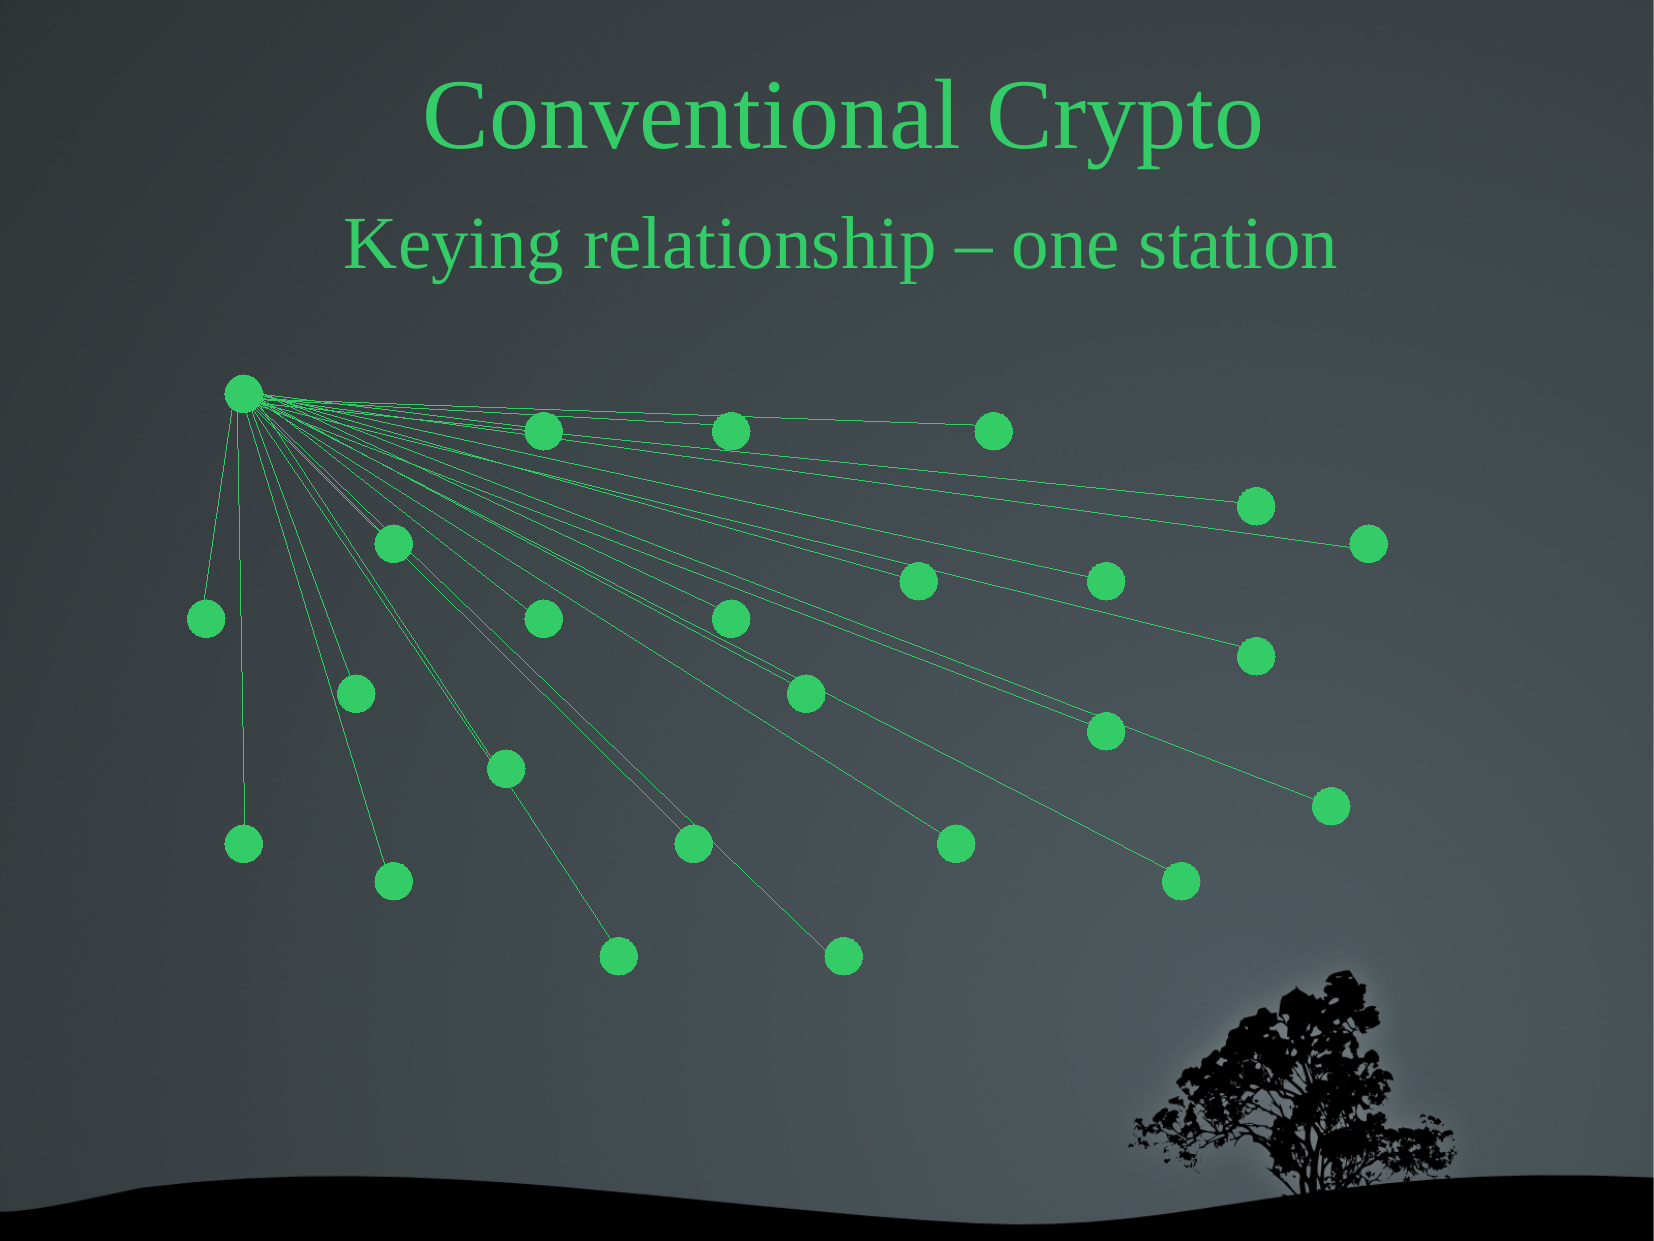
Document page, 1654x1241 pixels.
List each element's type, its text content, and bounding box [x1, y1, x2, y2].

text_box [374, 862, 413, 901]
text_box [824, 937, 863, 976]
text_box [712, 599, 751, 638]
text_box Keying relationship – one station [329, 194, 1351, 301]
text_box [224, 374, 263, 413]
text_box [1087, 712, 1126, 751]
text_box [1349, 524, 1388, 563]
text_box [787, 674, 826, 713]
text_box [1087, 562, 1126, 601]
text_box [524, 599, 563, 638]
text_box [1237, 487, 1276, 526]
text_box [599, 937, 638, 976]
text_box [974, 412, 1013, 451]
text_box [712, 412, 751, 451]
text_box [1312, 787, 1351, 826]
text_box [674, 824, 713, 863]
text_box [487, 749, 526, 788]
text_box Conventional Crypto [408, 51, 1276, 188]
text_box [374, 524, 413, 563]
text_box [937, 824, 976, 863]
text_box [1162, 862, 1201, 901]
text_box [899, 562, 938, 601]
text_box [224, 824, 263, 863]
picture [0, 0, 1654, 1241]
text_box [337, 674, 376, 713]
text_box [187, 599, 226, 638]
text_box [1237, 637, 1276, 676]
text_box [524, 412, 563, 451]
